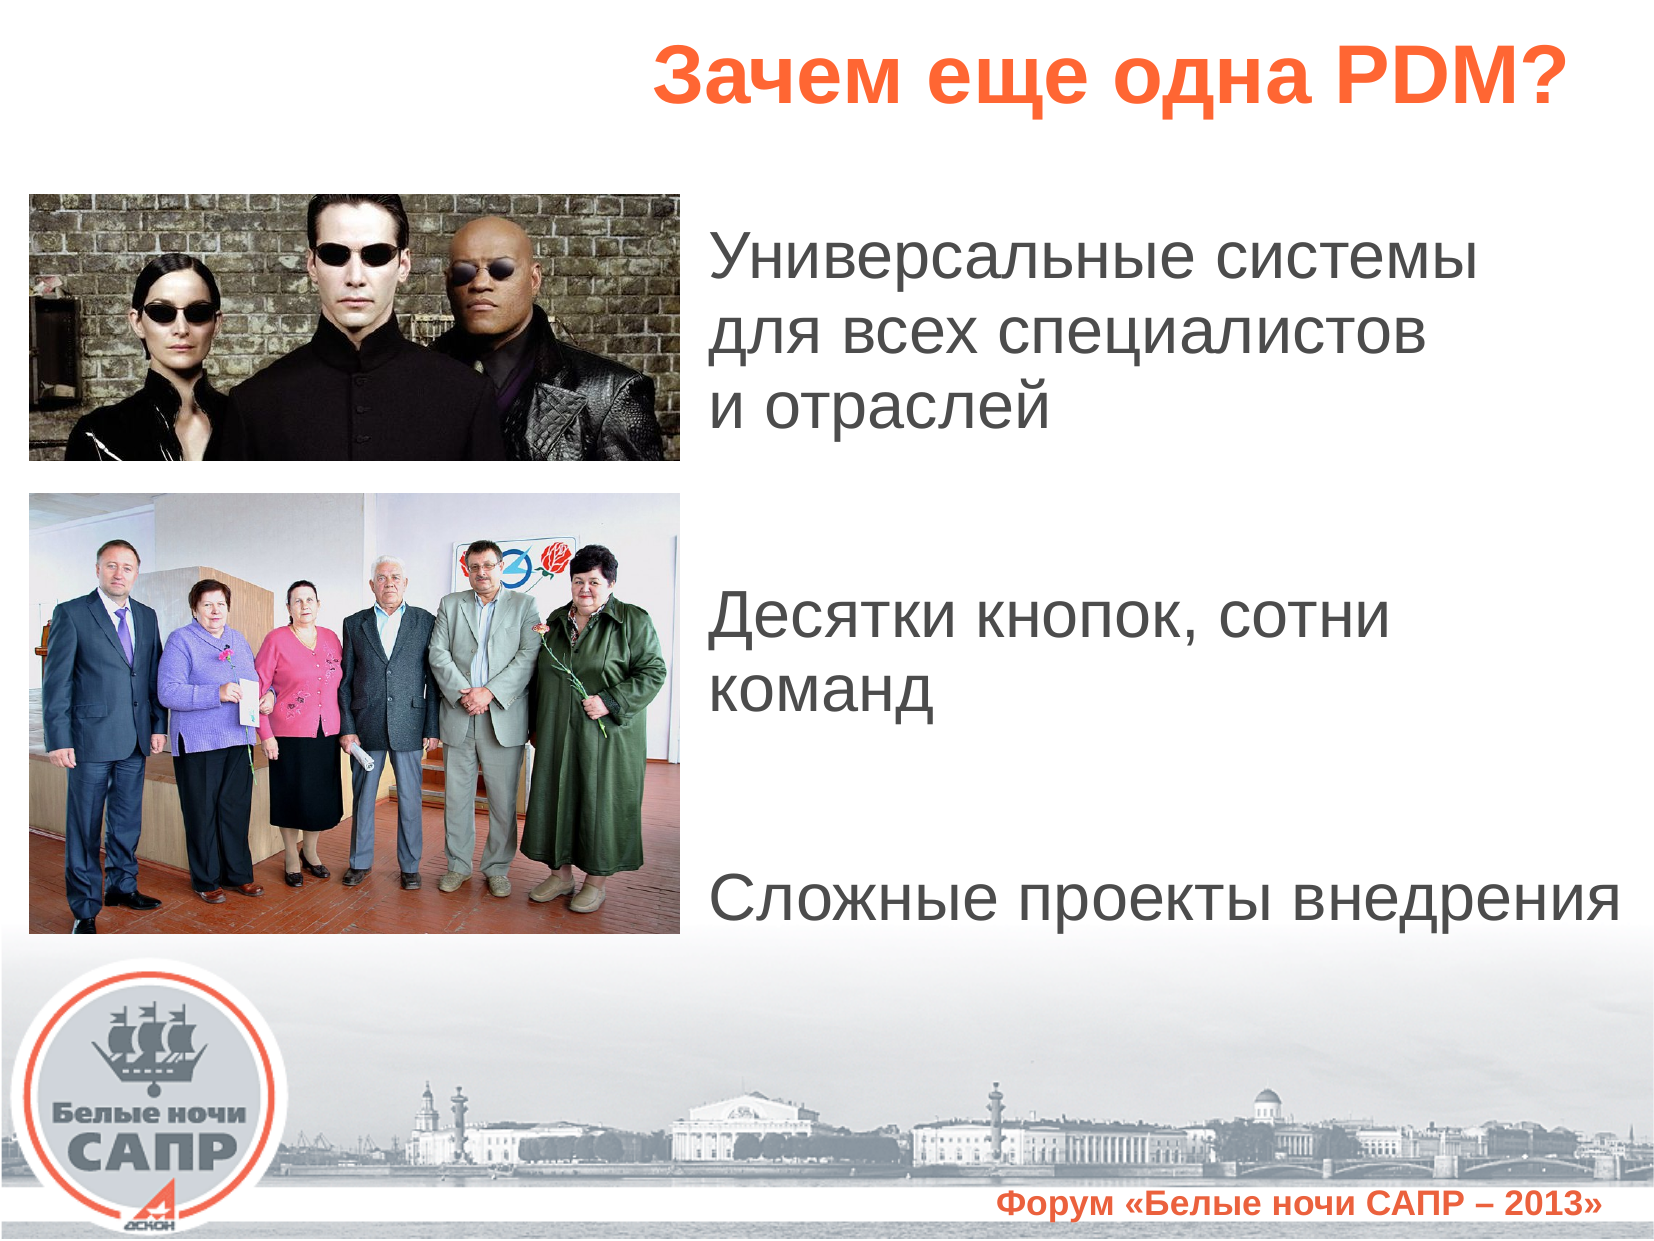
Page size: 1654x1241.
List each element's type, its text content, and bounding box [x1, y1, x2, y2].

list Универсальные системы для всех специалистов и отраслей Десятки кнопок, сотни команд Сложные проекты внедрения [708, 218, 1625, 1038]
title Зачем еще одна PDM? [82, 25, 1571, 125]
picture [1, 0, 1654, 1239]
